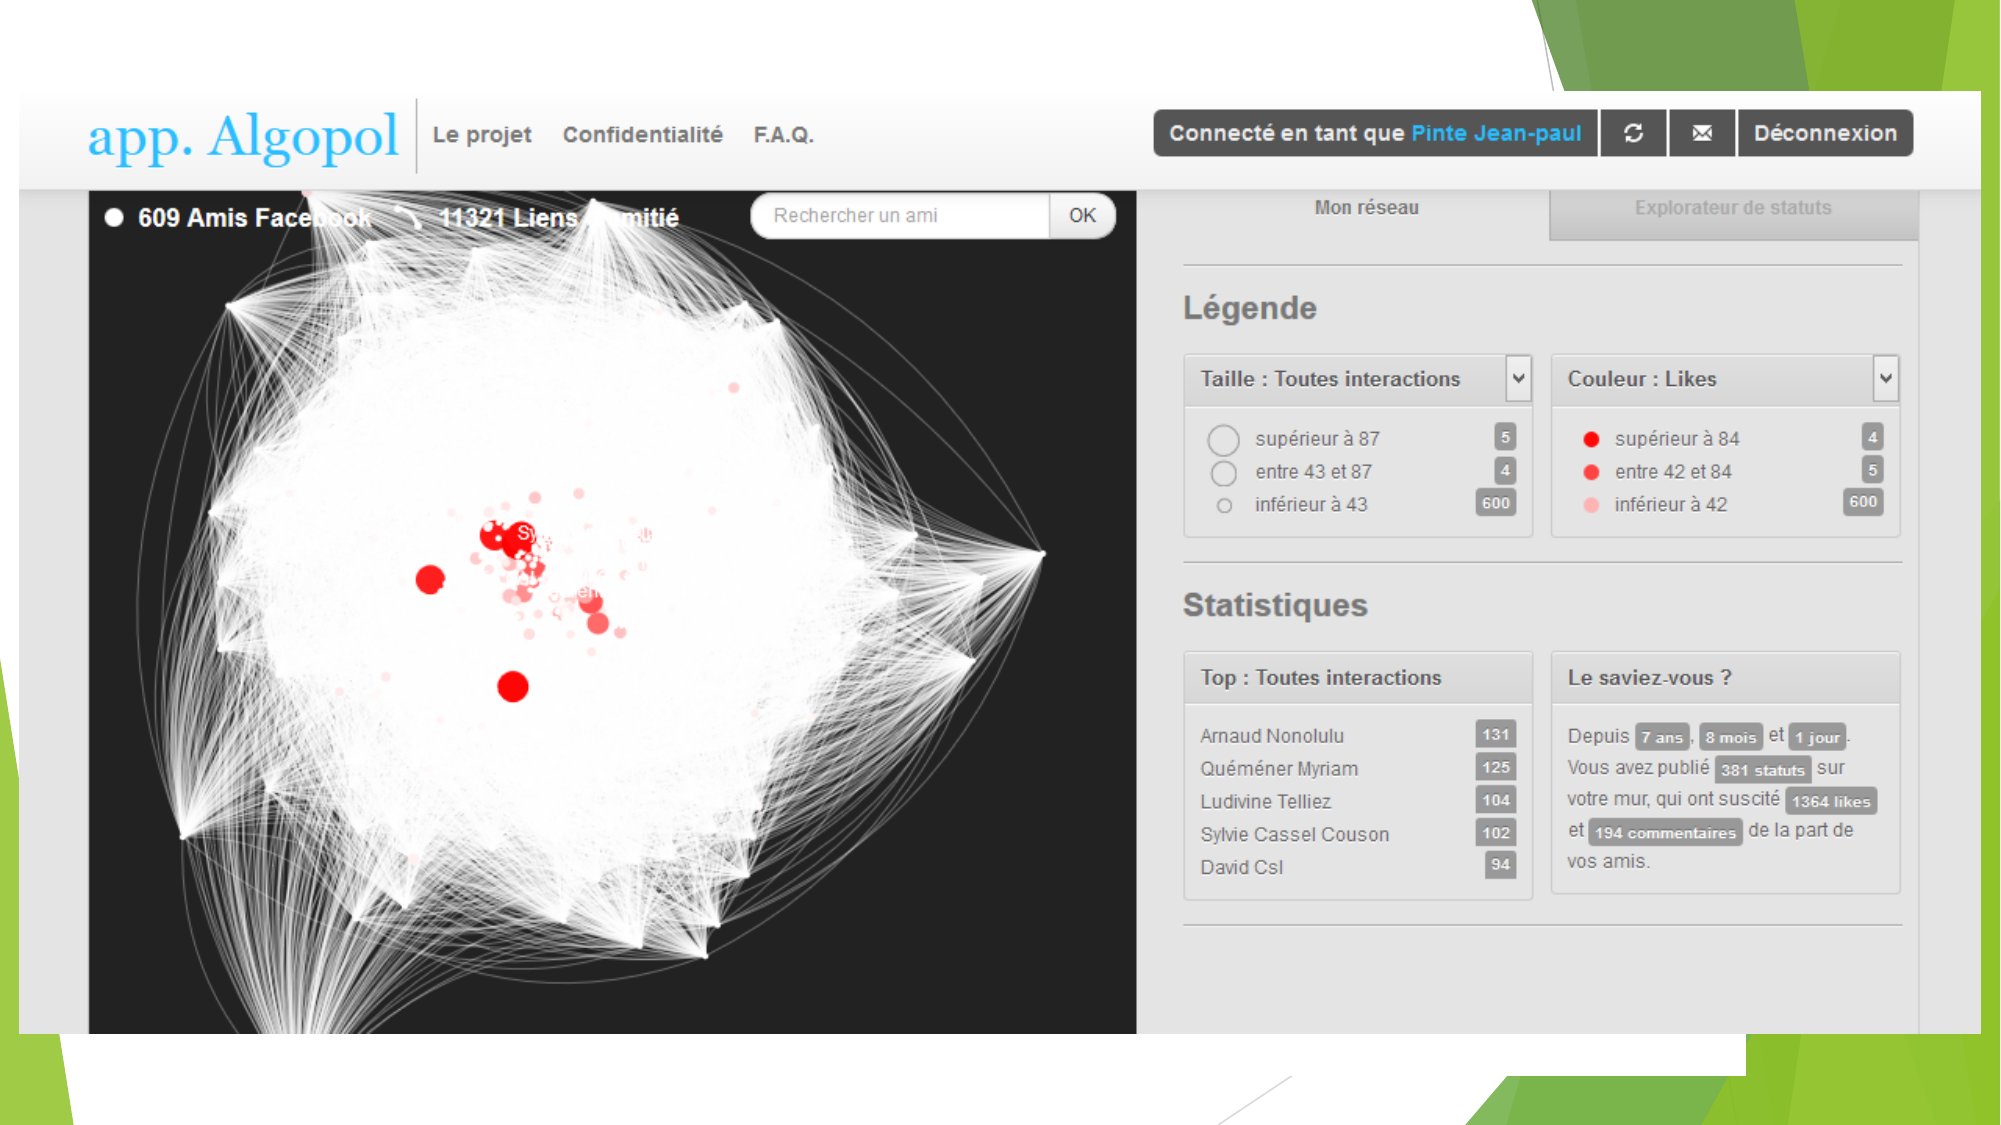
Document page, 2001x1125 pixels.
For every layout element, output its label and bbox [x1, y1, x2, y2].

picture [19, 91, 1981, 1076]
